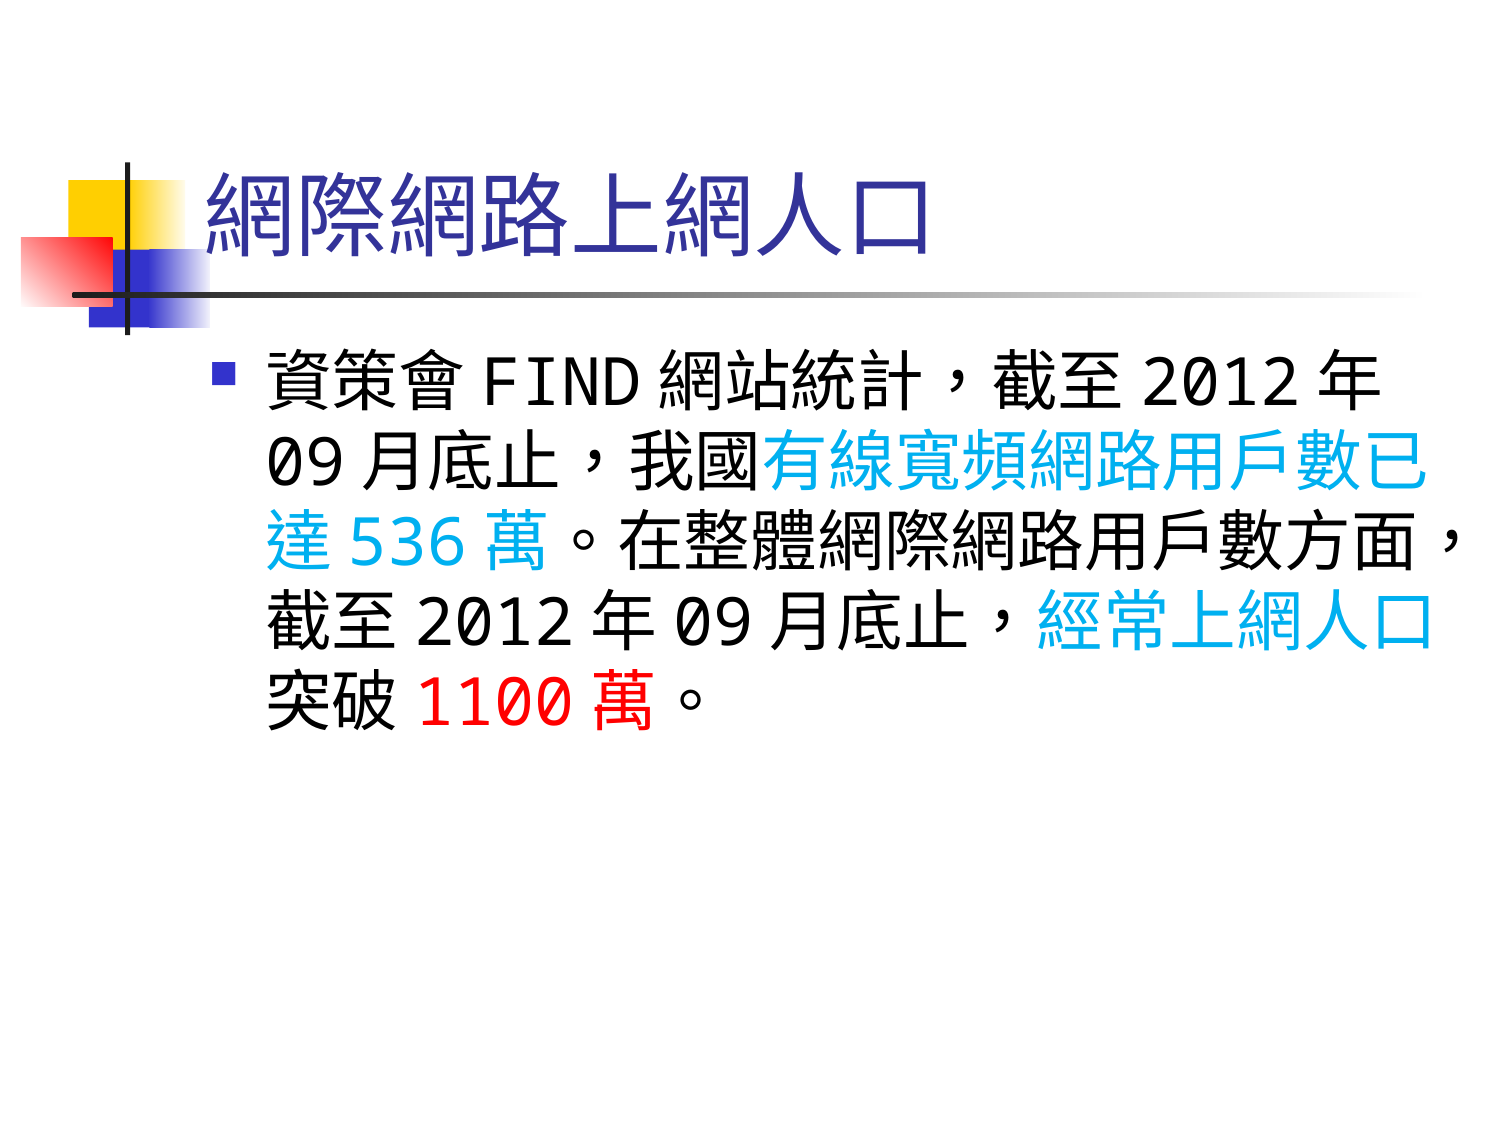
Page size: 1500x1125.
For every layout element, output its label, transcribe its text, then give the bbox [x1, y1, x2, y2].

title 網際網路上網人口 [188, 35, 1468, 276]
list 資策會FIND網站統計，截至2012年09月底止，我國有線寬頻網路用戶數已達536萬。在整體網際網路用戶數方面，截至2012年09月底止，經常上網人口突破1100萬。 [193, 331, 1469, 1007]
